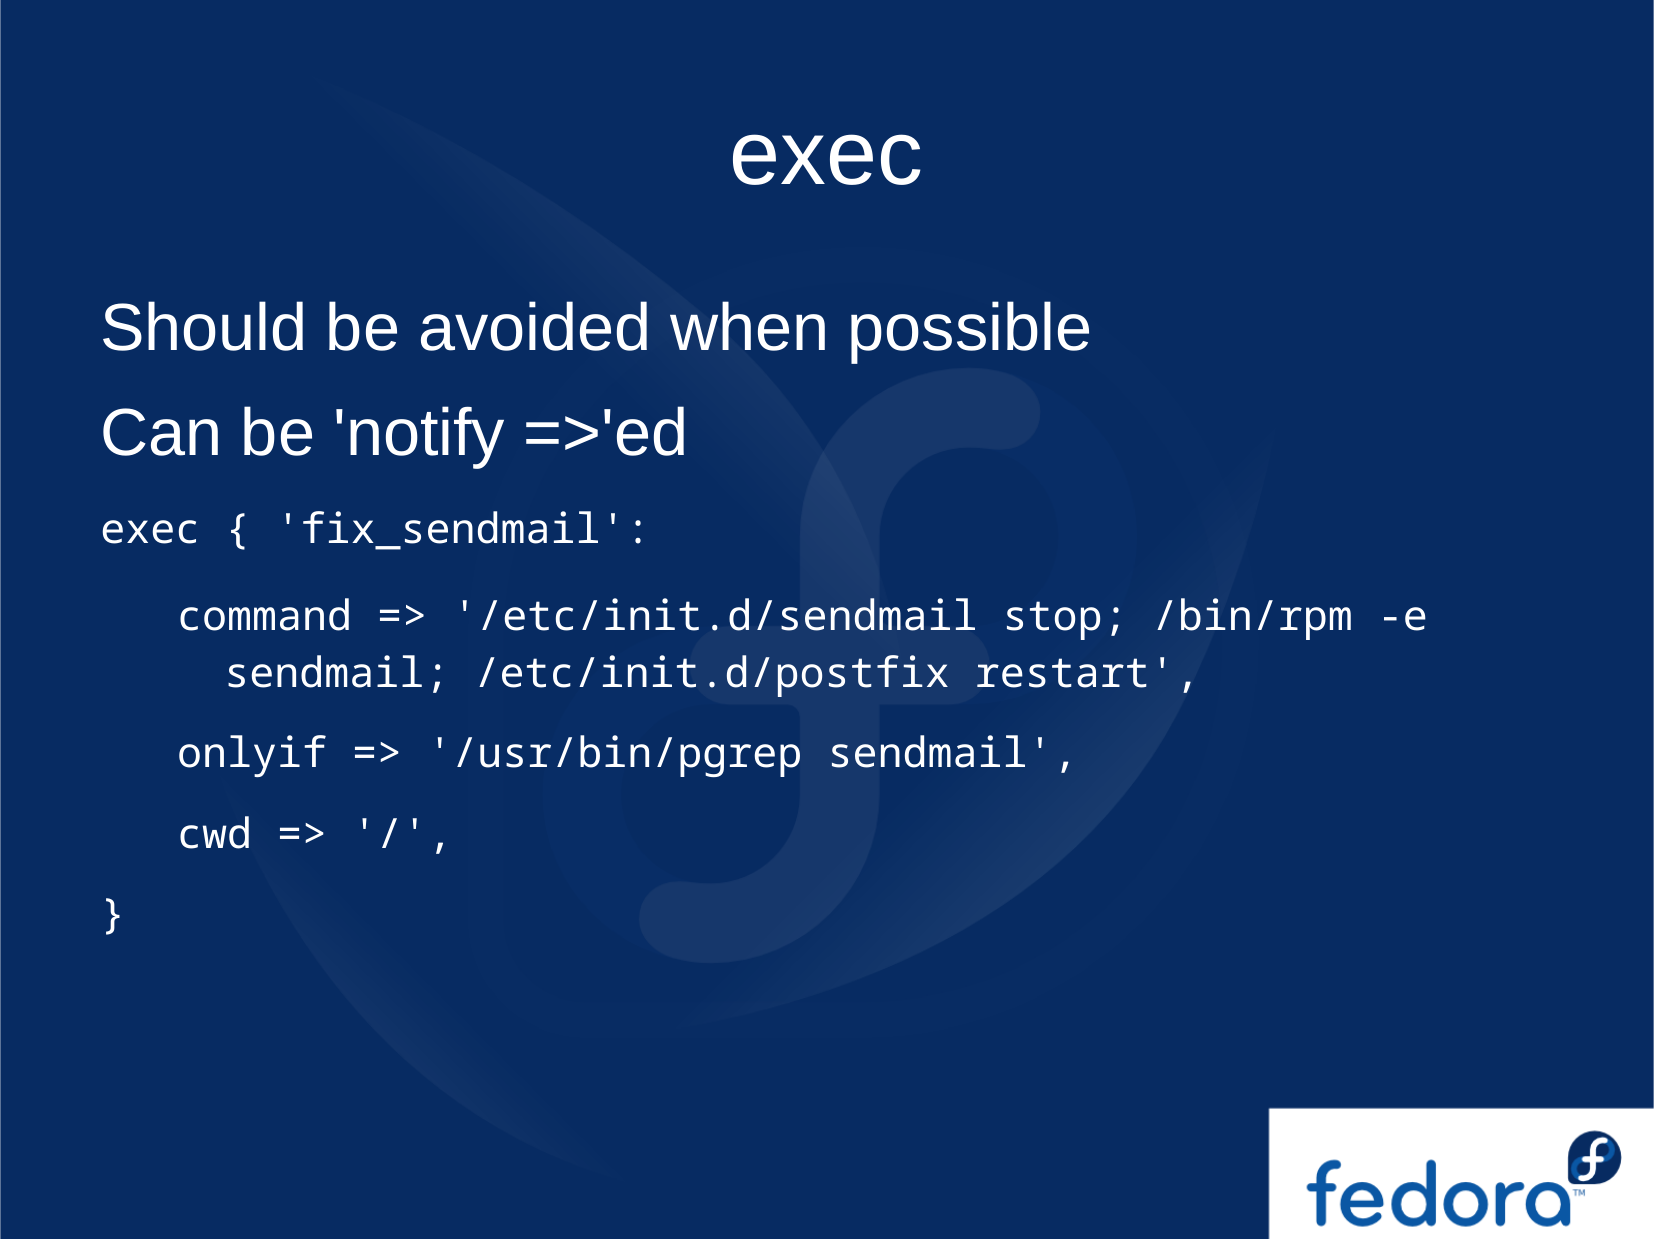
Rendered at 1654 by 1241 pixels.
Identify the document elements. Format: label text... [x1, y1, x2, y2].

list Should be avoided when possible Can be 'notify =>'ed exec { 'fix_sendmail': command => '/etc/init.d/sendmail stop; /bin/rpm -e sendmail; /etc/init.d/postfix restart', onlyif => '/usr/bin/pgrep sendmail', cwd => '/', } [82, 290, 1571, 1094]
picture [0, 0, 1654, 1239]
title exec [82, 56, 1571, 250]
